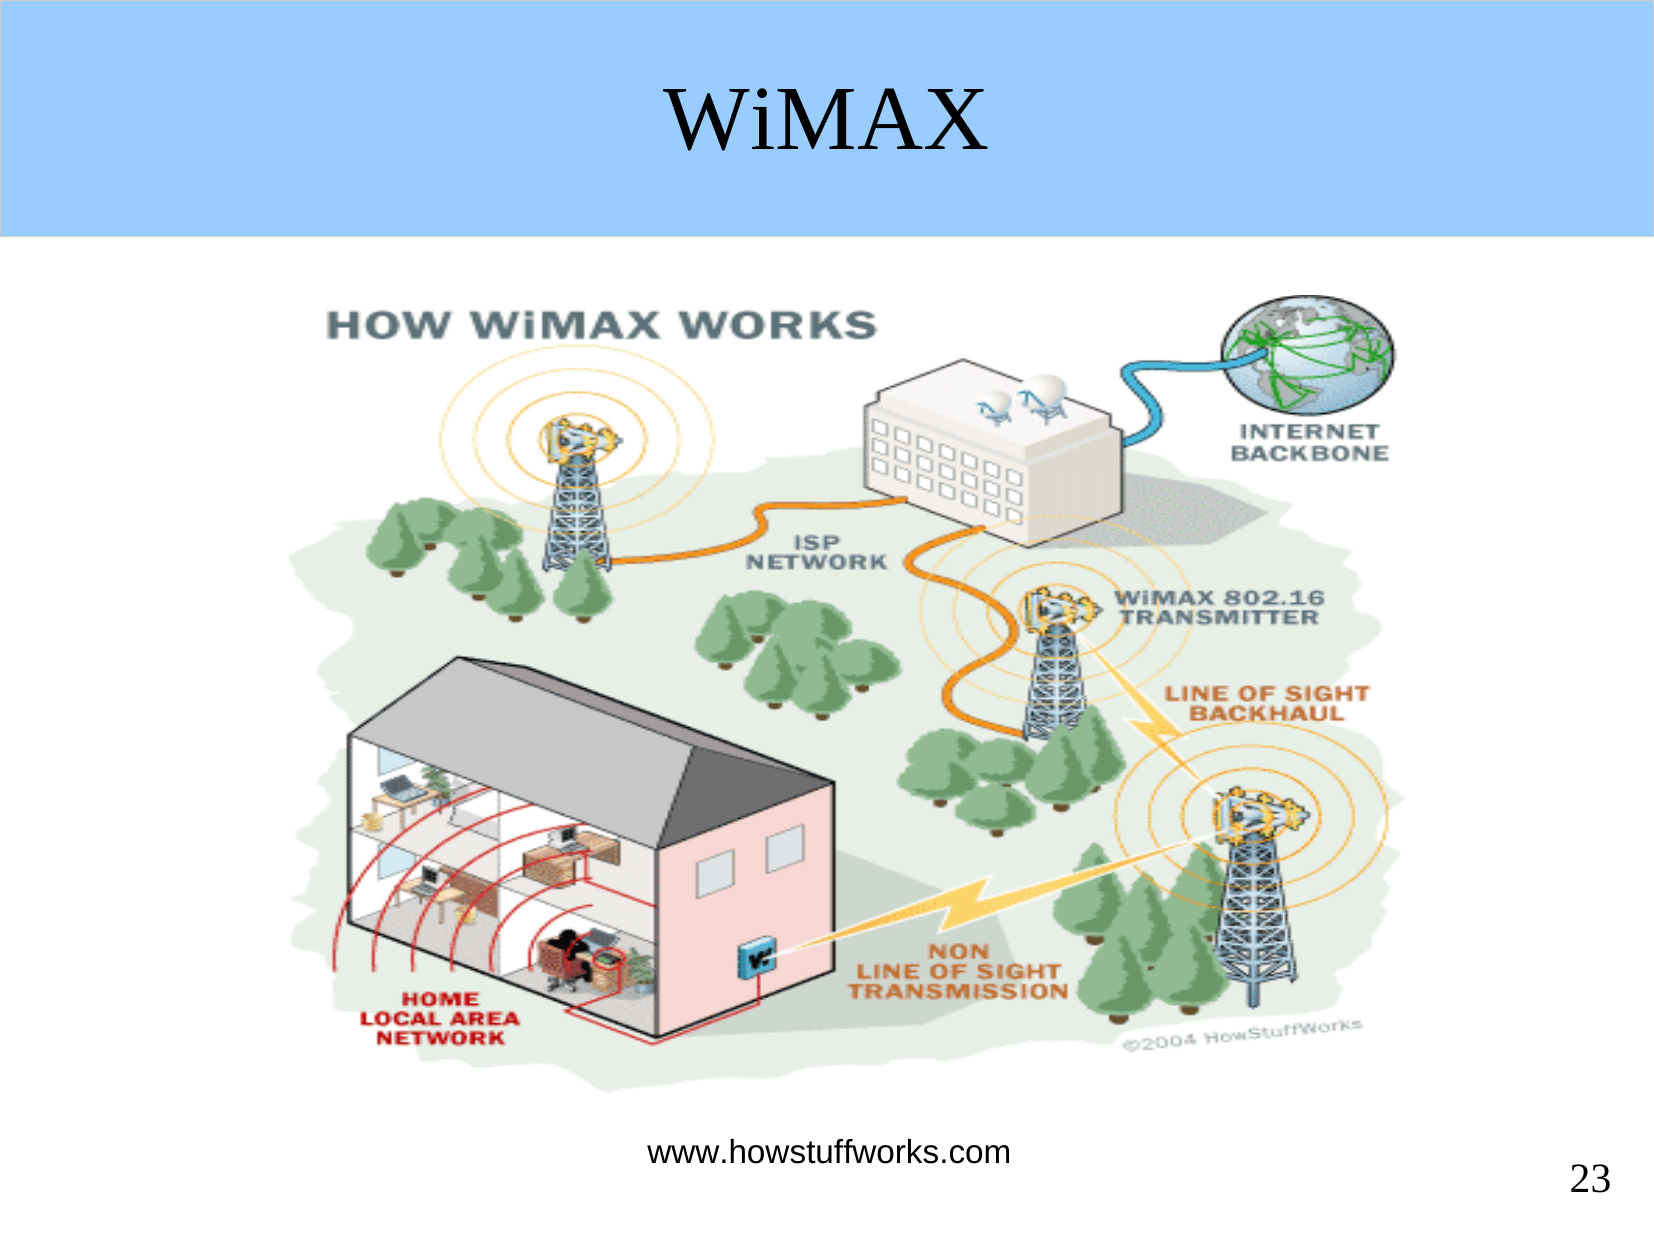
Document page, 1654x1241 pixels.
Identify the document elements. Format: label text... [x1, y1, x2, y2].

text_box www.howstuffworks.com [647, 1133, 947, 1176]
title WiMAX [0, 0, 1654, 237]
picture [289, 295, 1406, 1093]
